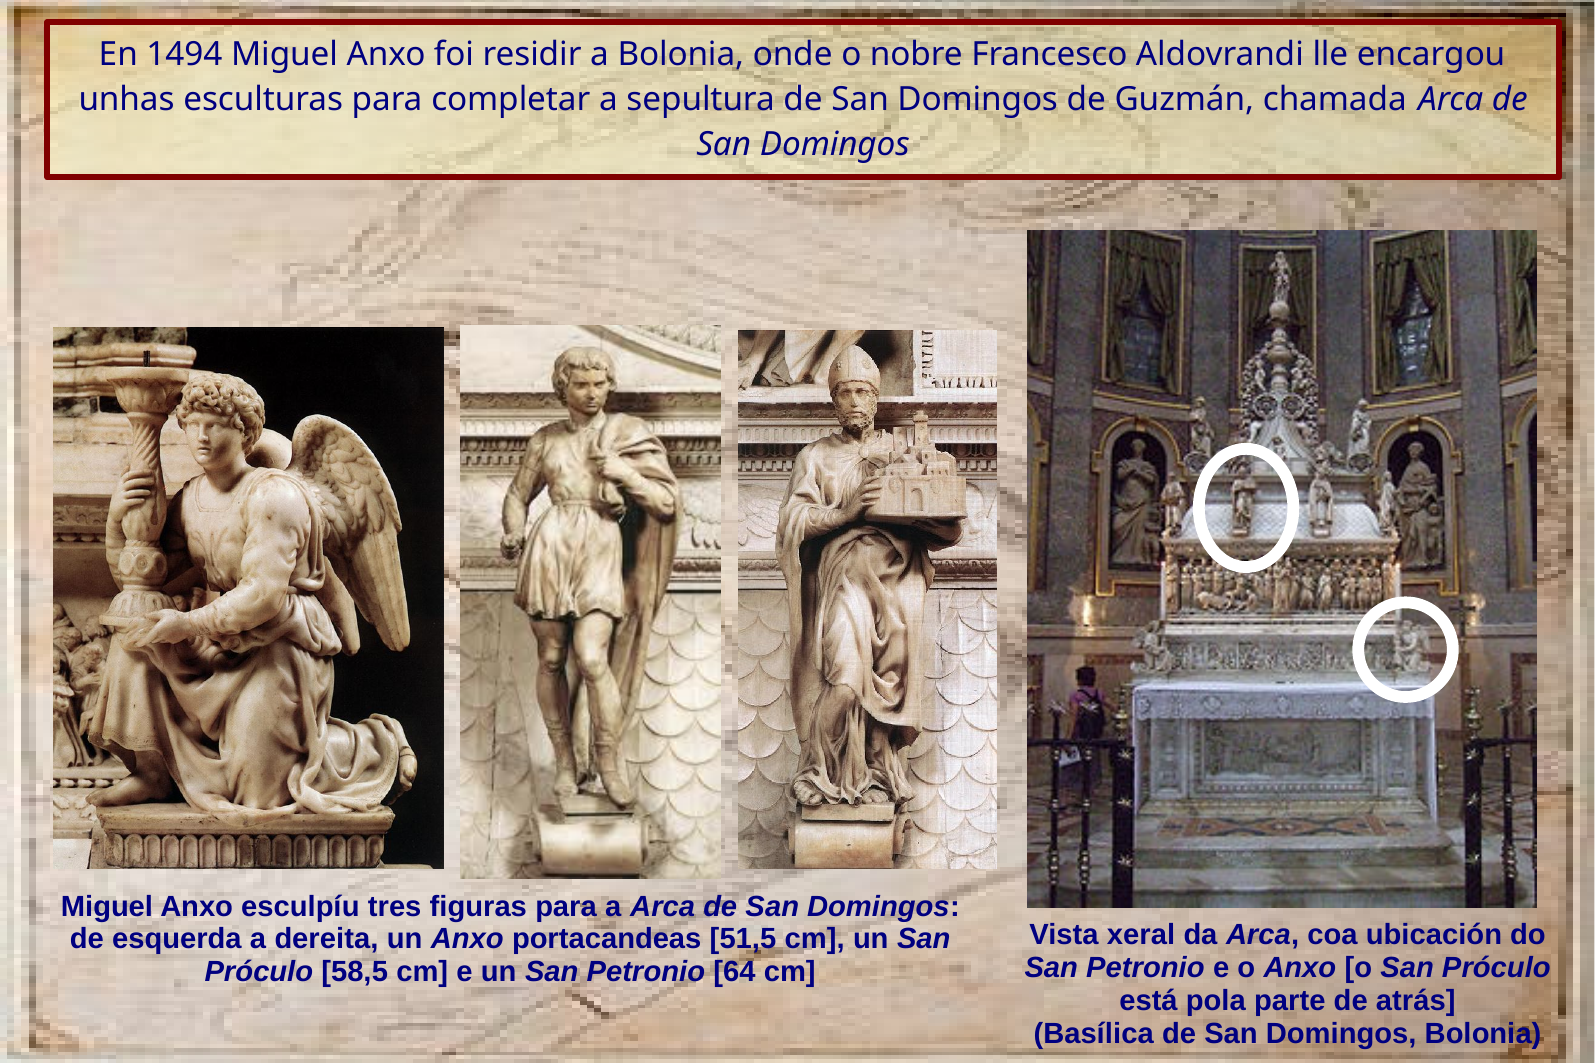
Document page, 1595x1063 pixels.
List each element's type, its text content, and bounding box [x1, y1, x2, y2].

text_box [1198, 448, 1294, 567]
text_box En 1494 Miguel Anxo foi residir a Bolonia, onde o nobre Francesco Aldovrandi lle encargou unhas esculturas para completar a sepultura de San Domingos de Guzmán, chamada Arca de San Domingos [47, 22, 1560, 178]
text_box Vista xeral da Arca, coa ubicación do San Petronio e o Anxo [o San Próculo está pola parte de atrás] (Basílica de San Domingos, Bolonia) [1009, 910, 1565, 1057]
text_box [1358, 602, 1453, 697]
text_box Miguel Anxo esculpíu tres figuras para a Arca de San Domingos: de esquerda a dereita, un Anxo portacandeas [51,5 cm], un San Próculo [58,5 cm] e un San Petronio [64 cm] [46, 882, 1004, 996]
picture [0, 0, 1595, 1063]
